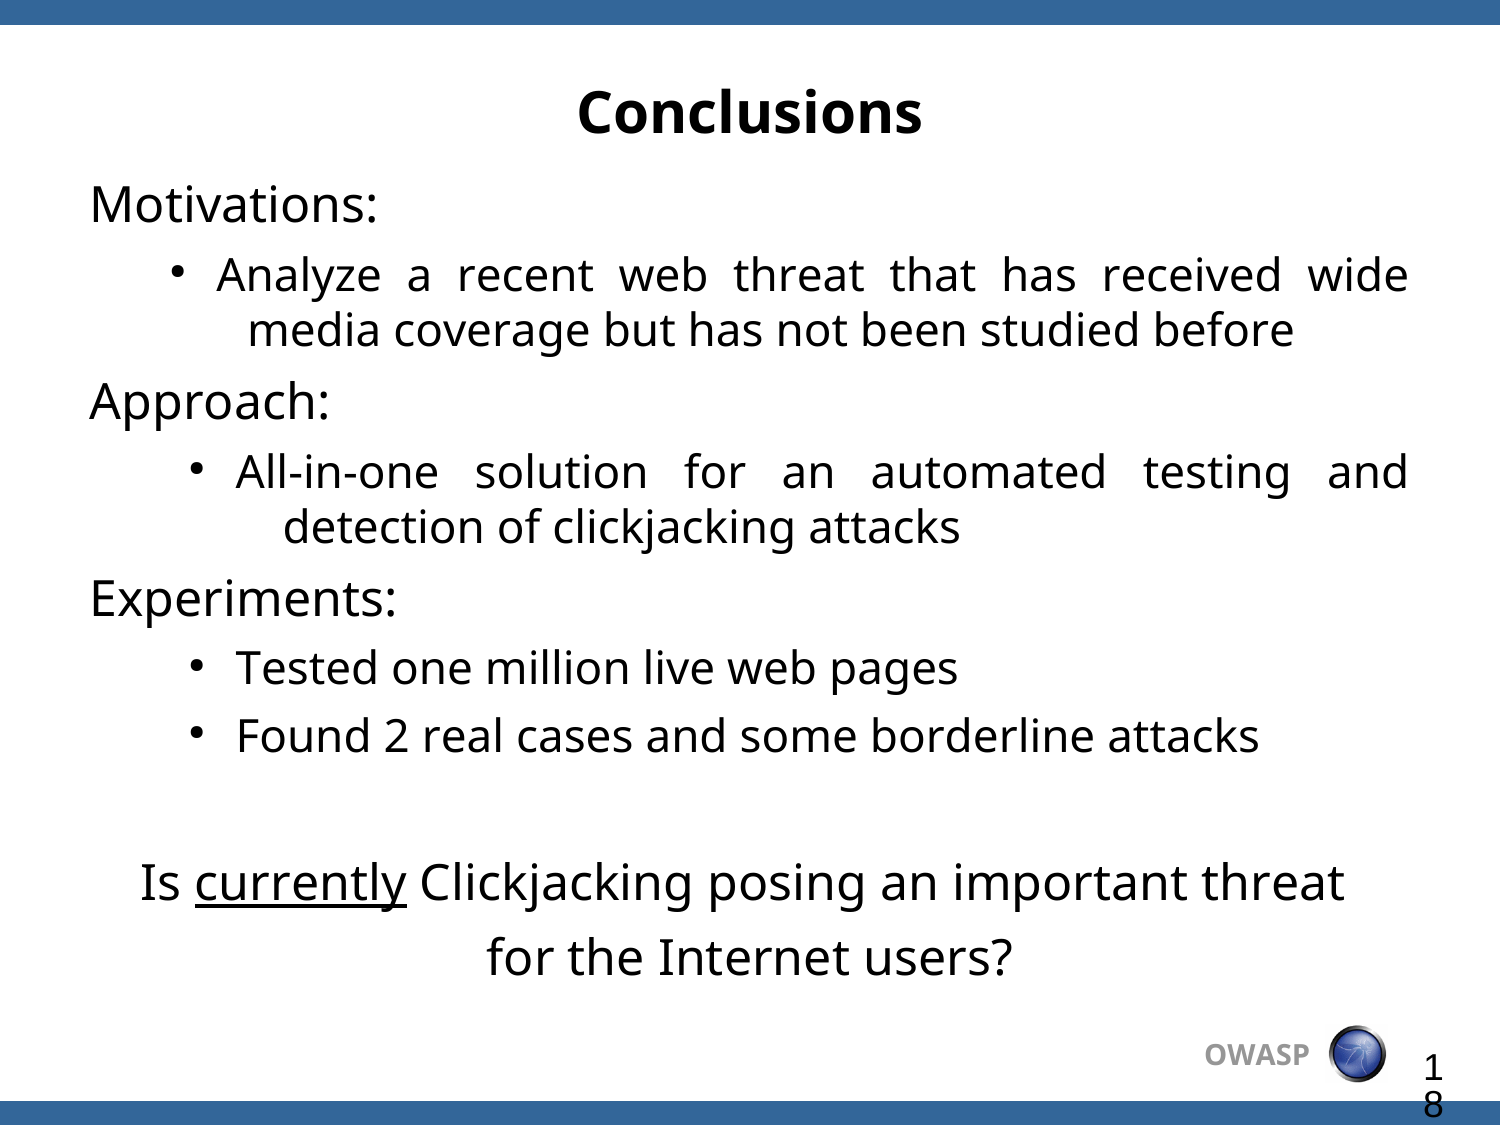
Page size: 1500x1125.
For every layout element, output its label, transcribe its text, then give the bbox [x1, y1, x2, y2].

title Conclusions [75, 24, 1425, 165]
picture [1325, 1024, 1388, 1083]
list Motivations: Analyze a recent web threat that has received wide media coverage but has not been studied before Approach: All-in-one solution for an automated testing and detection of clickjacking attacks Experiments: Tested one million live web pages Found 2 real cases and some borderline attacks Is currently Clickjacking posing an important threat for the Internet users? [75, 165, 1425, 993]
